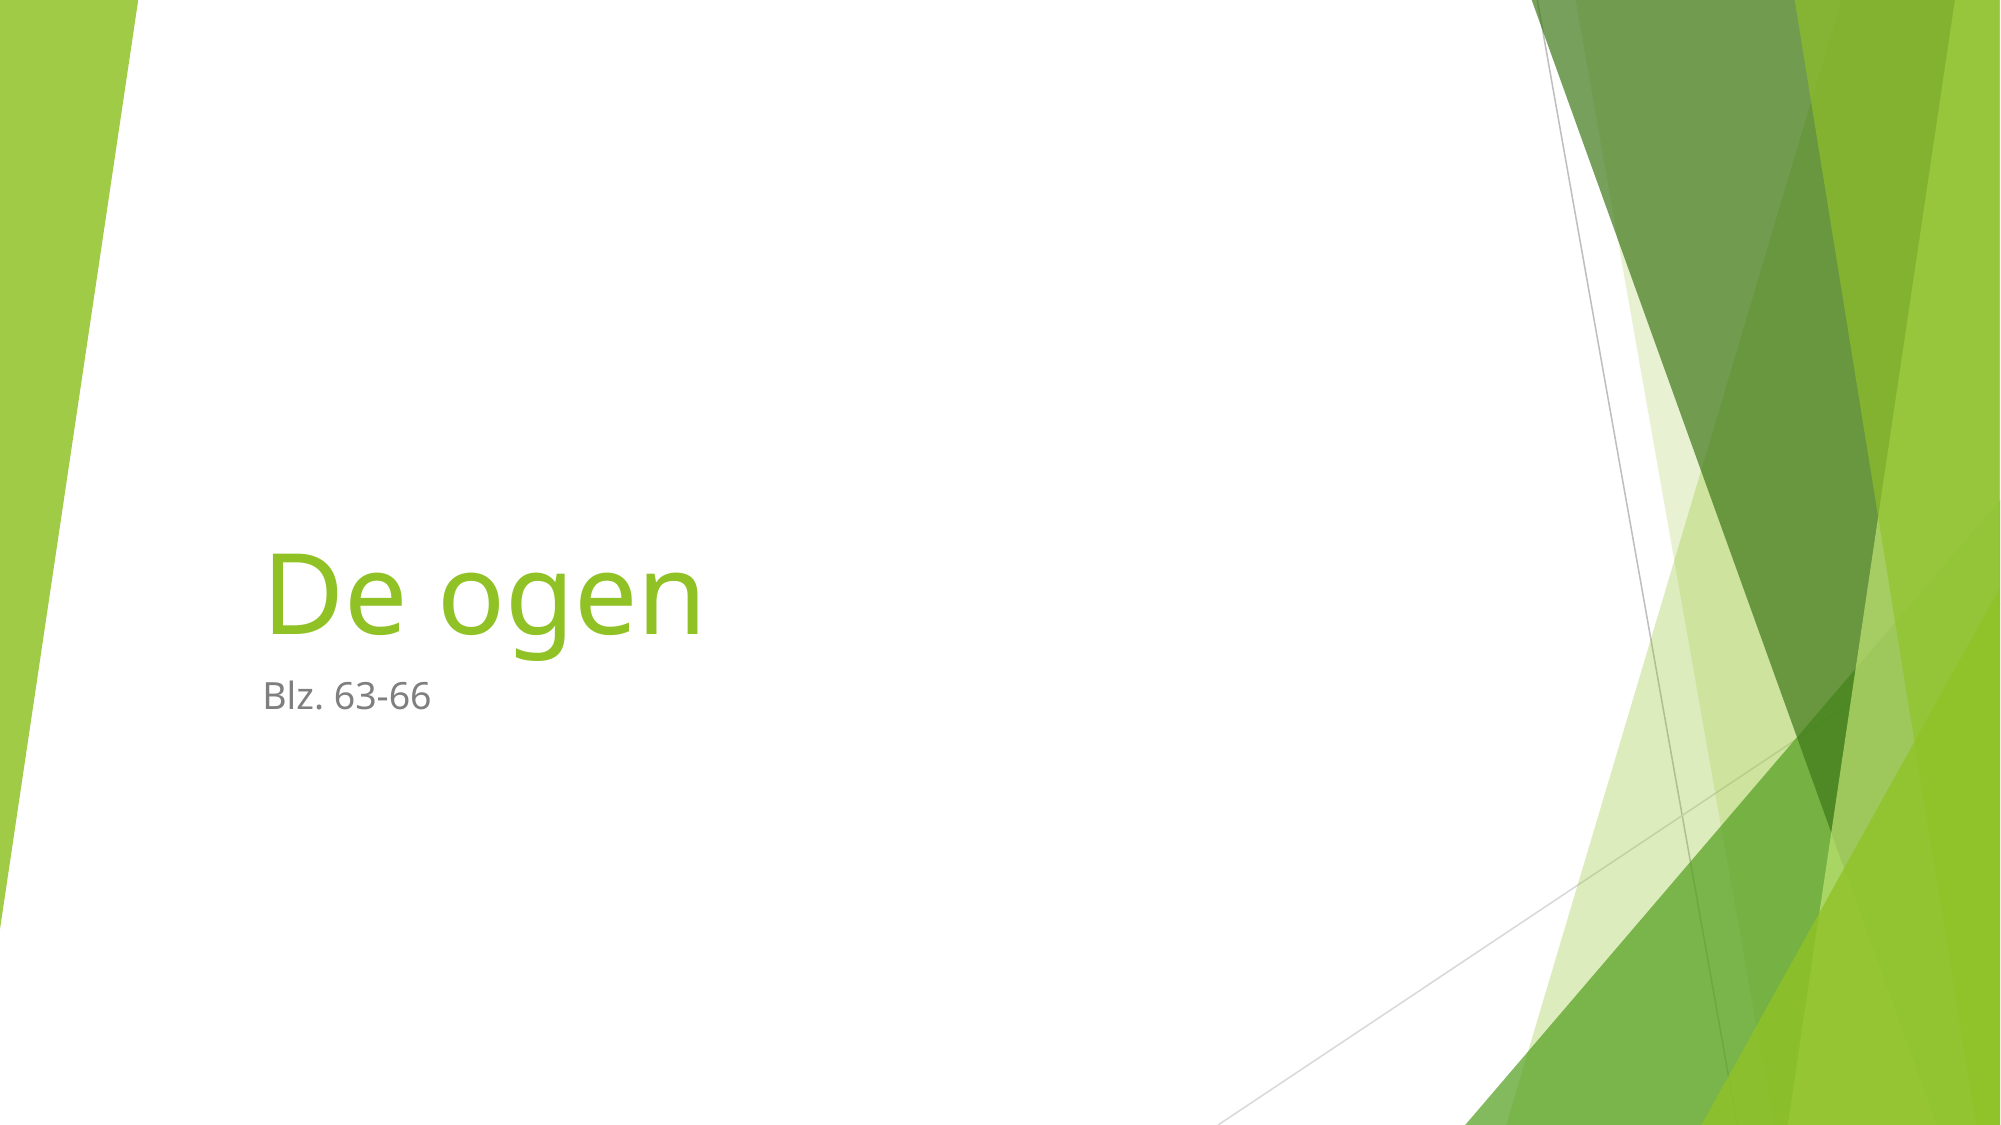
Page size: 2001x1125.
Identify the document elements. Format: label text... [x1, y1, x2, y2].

subtitle Blz. 63-66 [247, 664, 1522, 845]
title De ogen [247, 394, 1522, 664]
